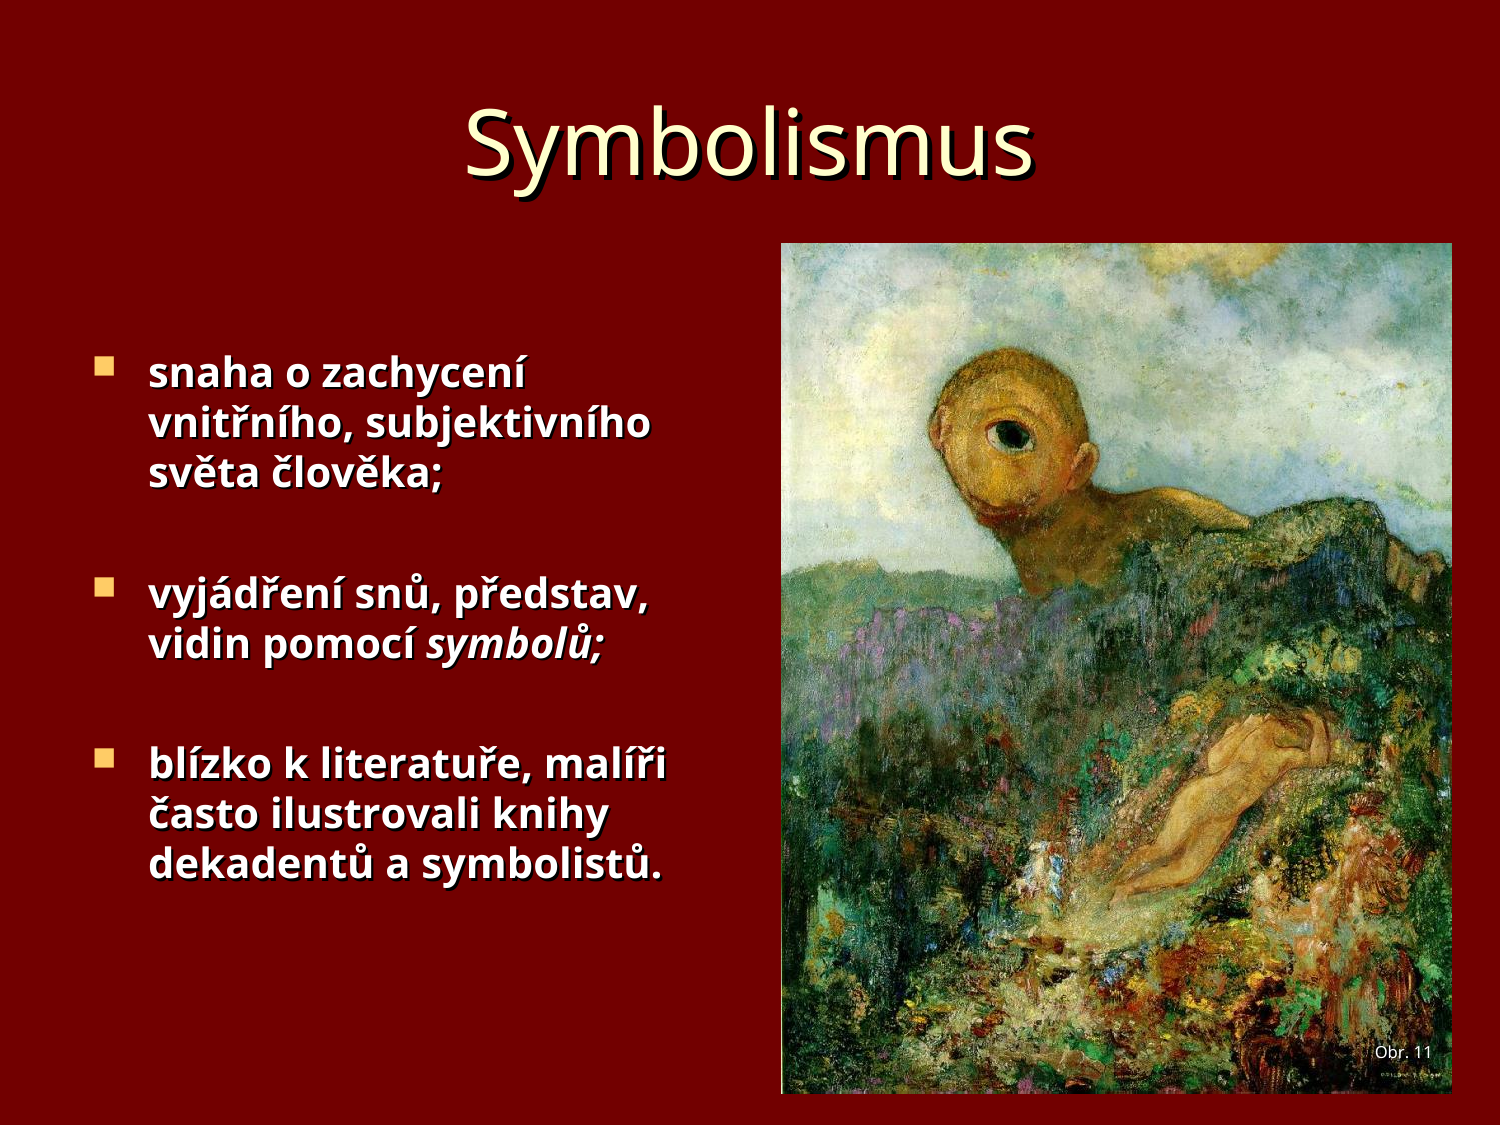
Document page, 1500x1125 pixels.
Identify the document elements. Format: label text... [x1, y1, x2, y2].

text_box Obr. 11 [1360, 1034, 1448, 1070]
title Symbolismus [75, 45, 1426, 233]
list snaha o zachycení vnitřního, subjektivního světa člověka; vyjádření snů, představ, vidin pomocí symbolů; blízko k literatuře, malíři často ilustrovali knihy dekadentů a symbolistů. [76, 338, 740, 1076]
text_box [781, 243, 1452, 1095]
